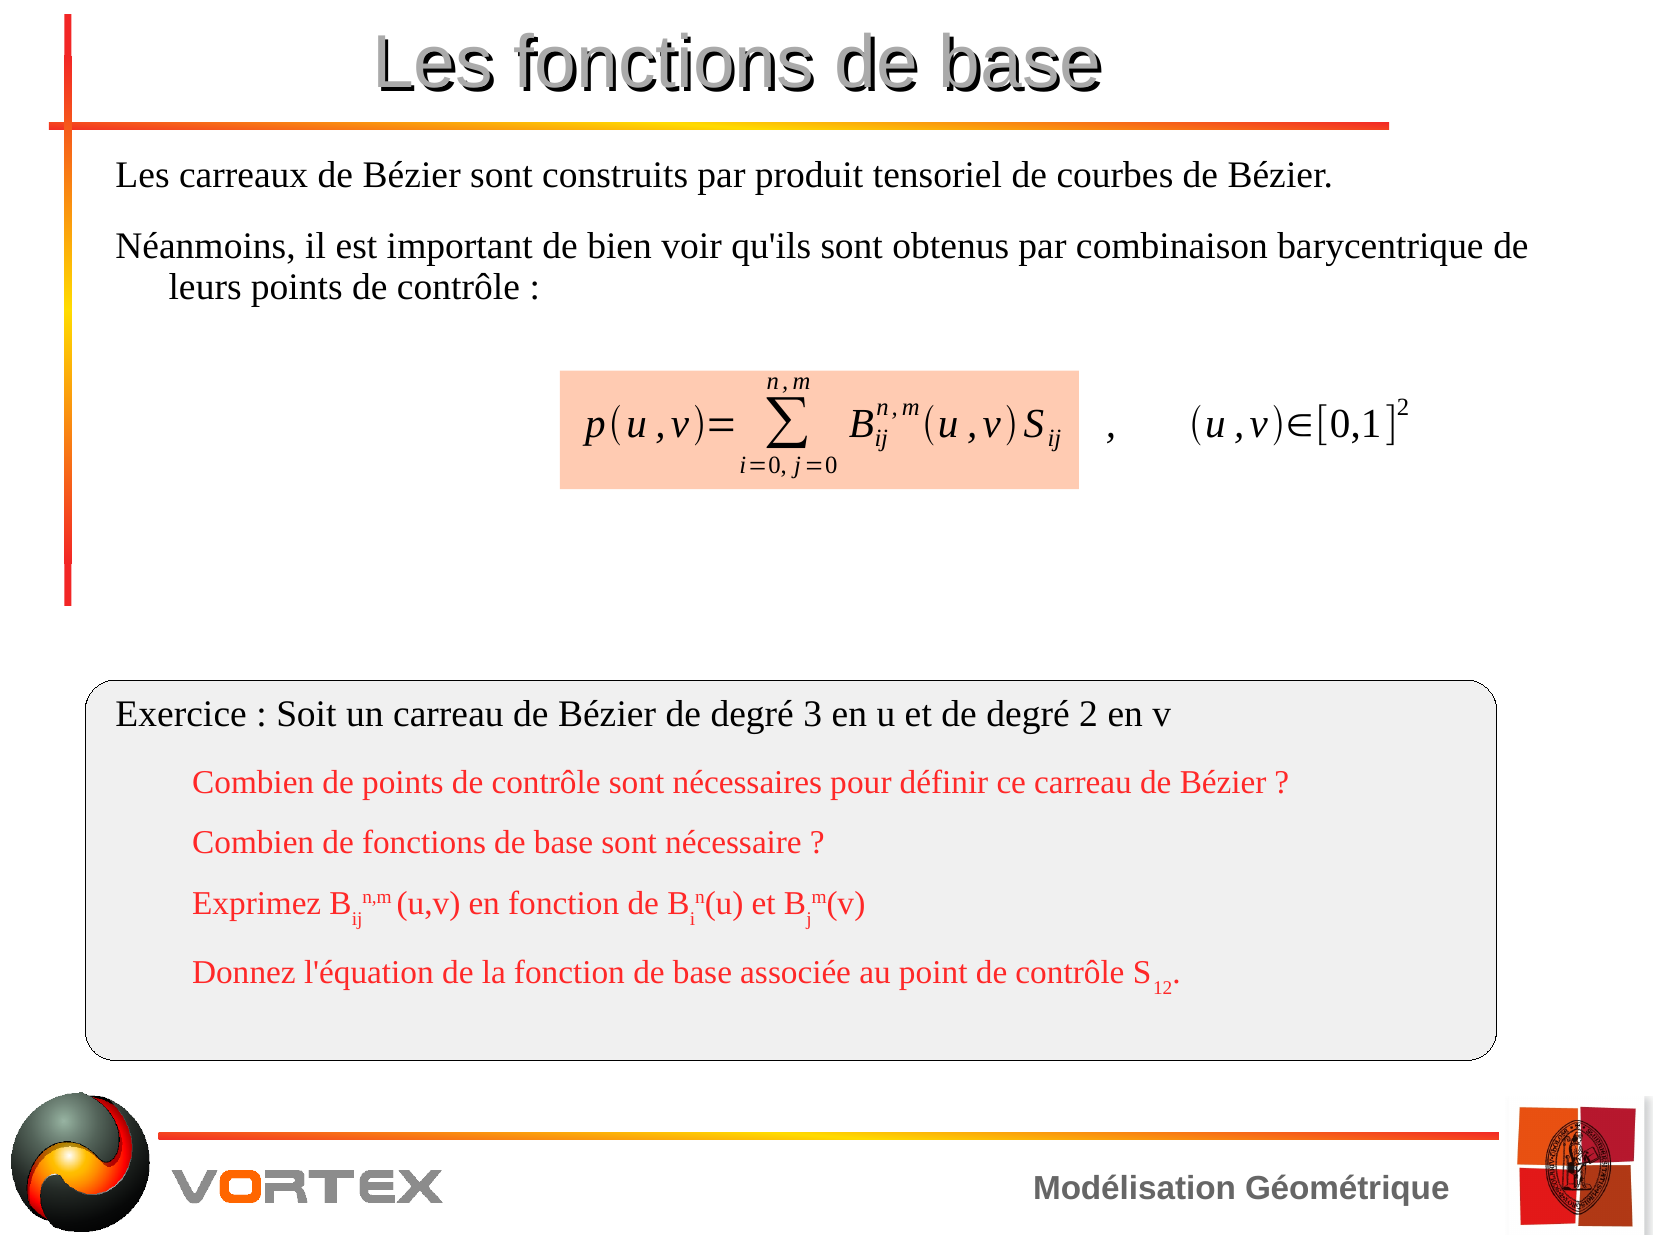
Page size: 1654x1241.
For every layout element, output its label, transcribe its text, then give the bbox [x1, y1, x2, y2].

text_box [85, 686, 97, 1055]
list Les carreaux de Bézier sont construits par produit tensoriel de courbes de Bézier. Néanmoins, il est important de bien voir qu'ils sont obtenus par combinaison barycentrique de leurs points de contrôle : Exercice : Soit un carreau de Bézier de degré 3 en u et de degré 2 en v Combien de points de contrôle sont nécessaires pour définir ce carreau de Bézier ? Combien de fonctions de base sont nécessaire ? Exprimez Bijn,m (u,v) en fonction de Bin(u) et Bjm(v) Donnez l'équation de la fonction de base associée au point de contrôle S12. [97, 153, 1571, 1109]
title Les fonctions de base [82, 4, 1392, 120]
picture [1505, 1096, 1653, 1235]
picture [11, 1092, 443, 1232]
chart [571, 367, 1416, 479]
text_box [559, 370, 1079, 490]
